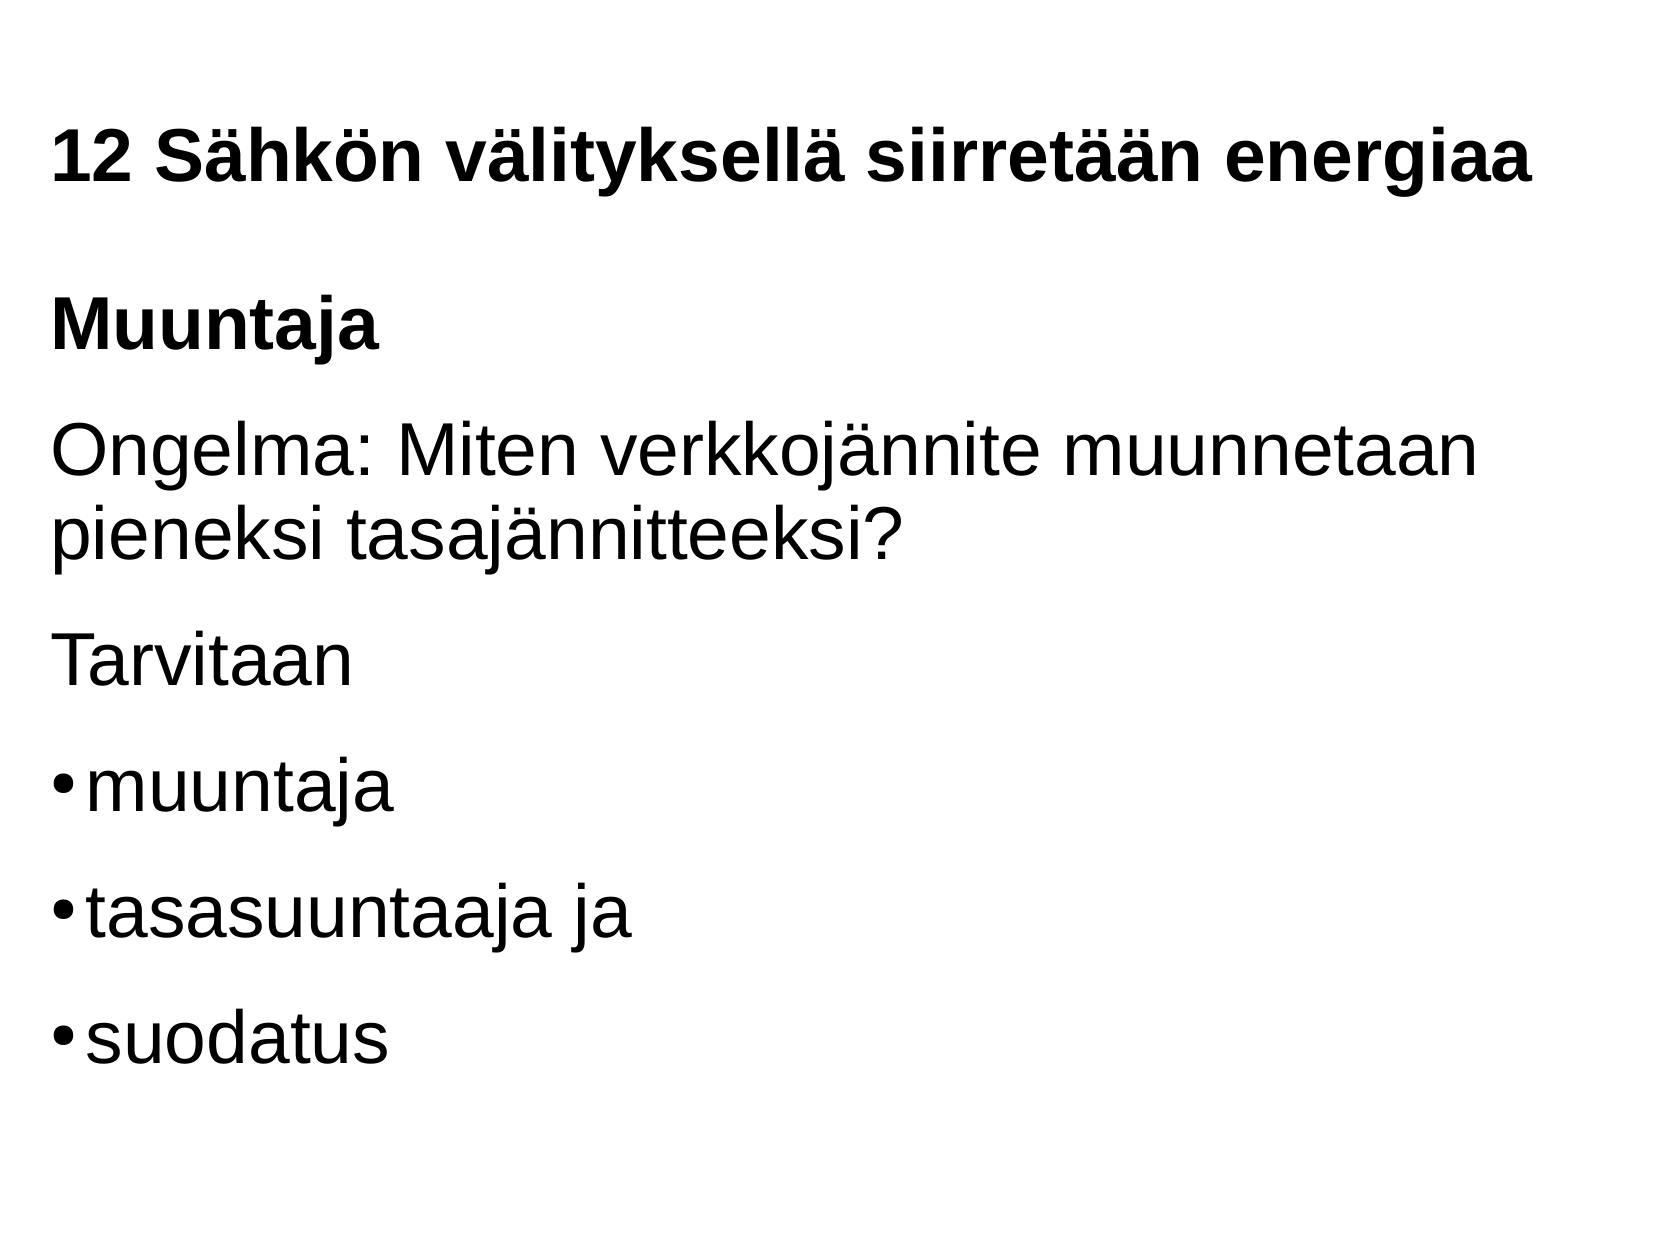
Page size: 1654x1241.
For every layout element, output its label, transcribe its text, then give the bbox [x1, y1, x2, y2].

text_box 12 Sähkön välityksellä siirretään energiaa Muuntaja Ongelma: Miten verkkojännite muunnetaan pieneksi tasajännitteeksi? Tarvitaan muuntaja tasasuuntaaja ja suodatus [35, 106, 1595, 1241]
